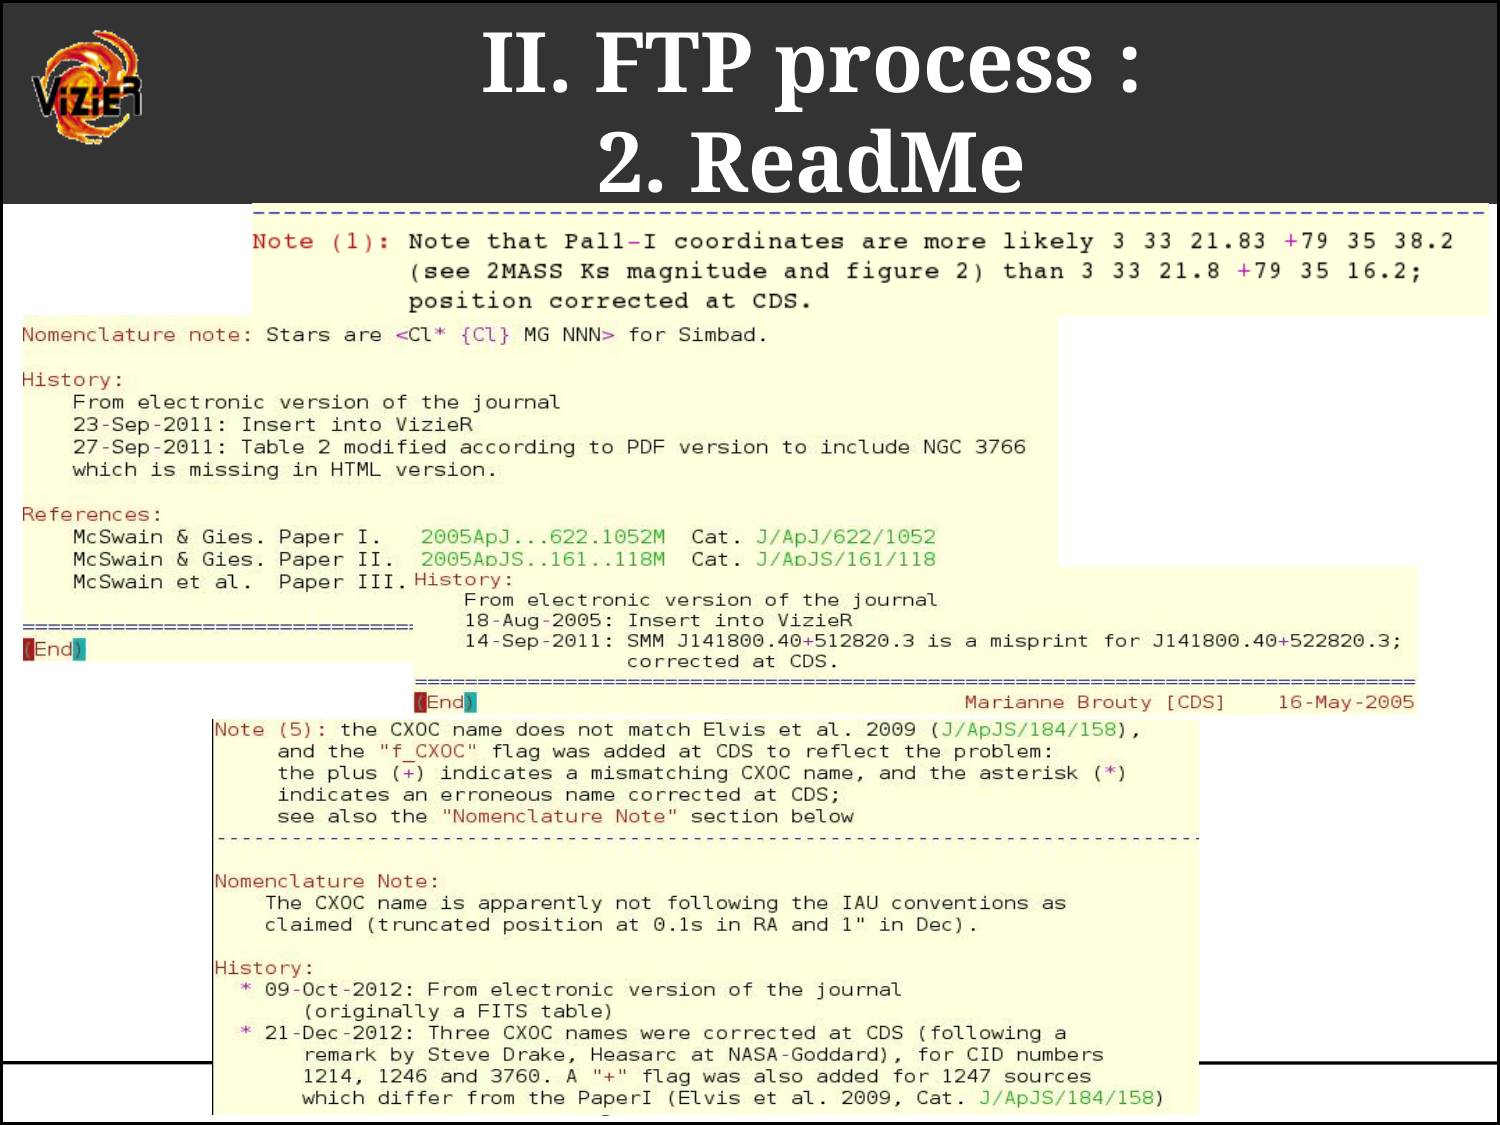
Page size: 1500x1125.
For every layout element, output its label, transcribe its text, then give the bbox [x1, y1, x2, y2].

title II. FTP process : 2. ReadMe [147, 1, 1477, 217]
picture [29, 29, 147, 148]
picture [23, 203, 1489, 715]
picture [212, 719, 1199, 1115]
